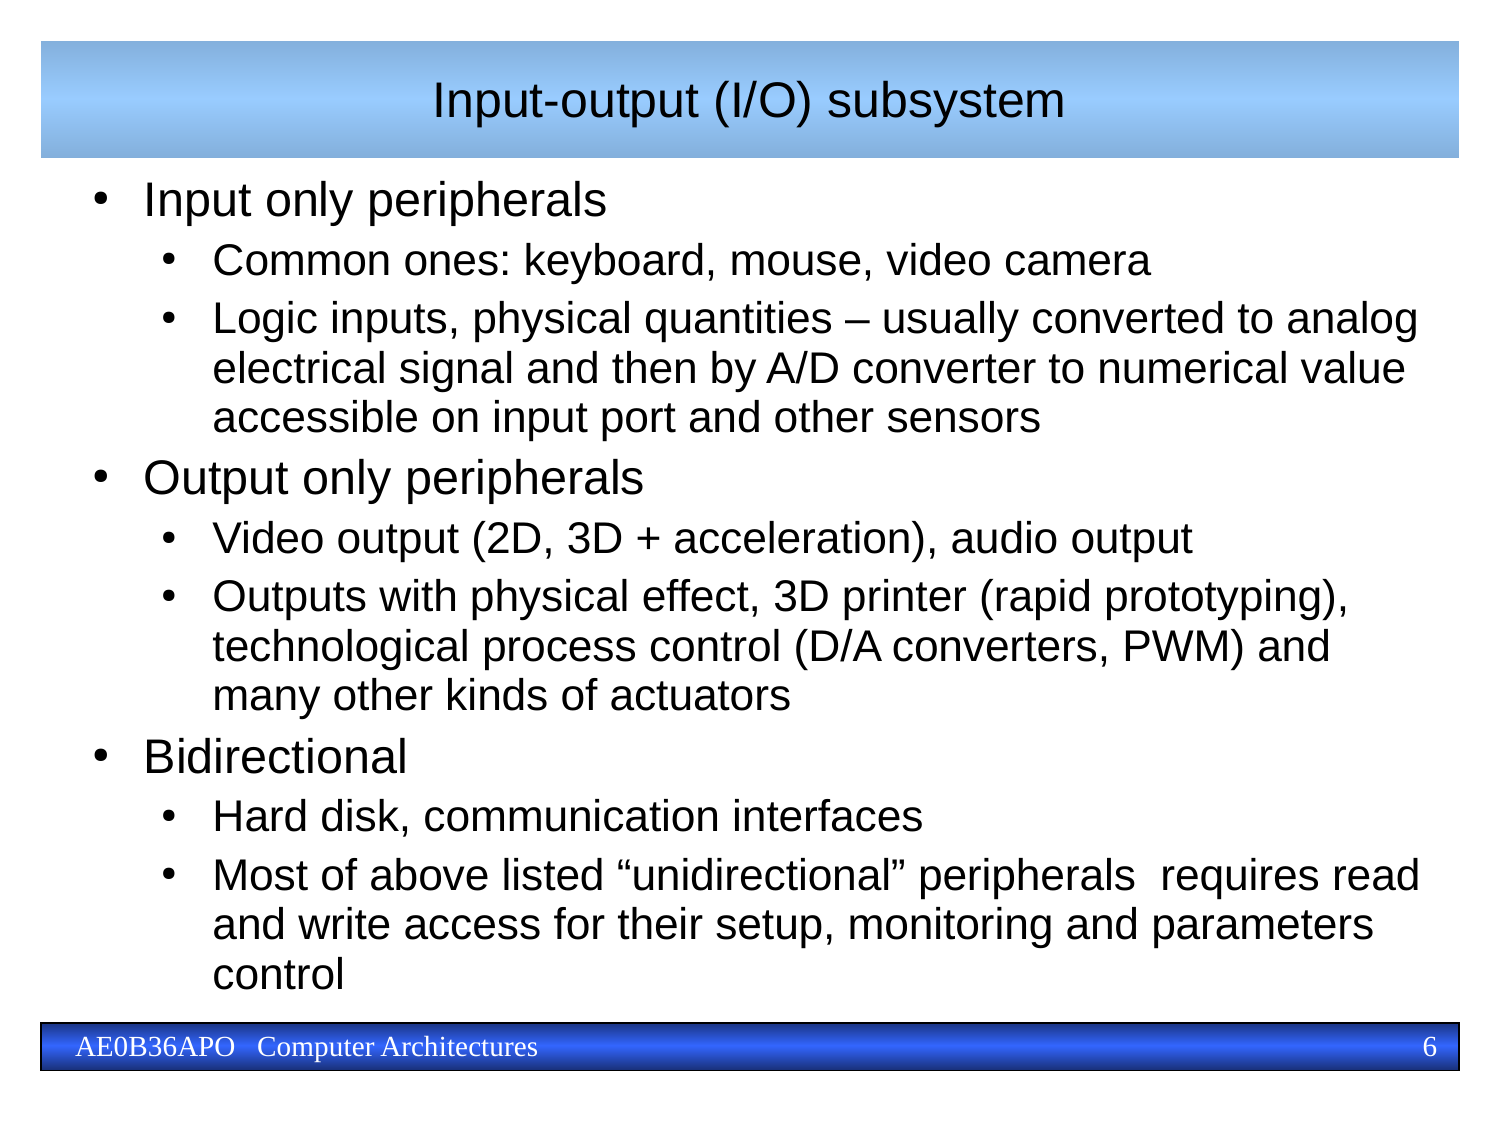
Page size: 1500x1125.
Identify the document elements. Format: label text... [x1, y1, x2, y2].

list Input only peripherals Common ones: keyboard, mouse, video camera Logic inputs, physical quantities – usually converted to analog electrical signal and then by A/D converter to numerical value accessible on input port and other sensors Output only peripherals Video output (2D, 3D + acceleration), audio output Outputs with physical effect, 3D printer (rapid prototyping), technological process control (D/A converters, PWM) and many other kinds of actuators Bidirectional Hard disk, communication interfaces Most of above listed “unidirectional” peripherals requires read and write access for their setup, monitoring and parameters control [75, 172, 1426, 1000]
title Input-output (I/O) subsystem [41, 41, 1459, 158]
